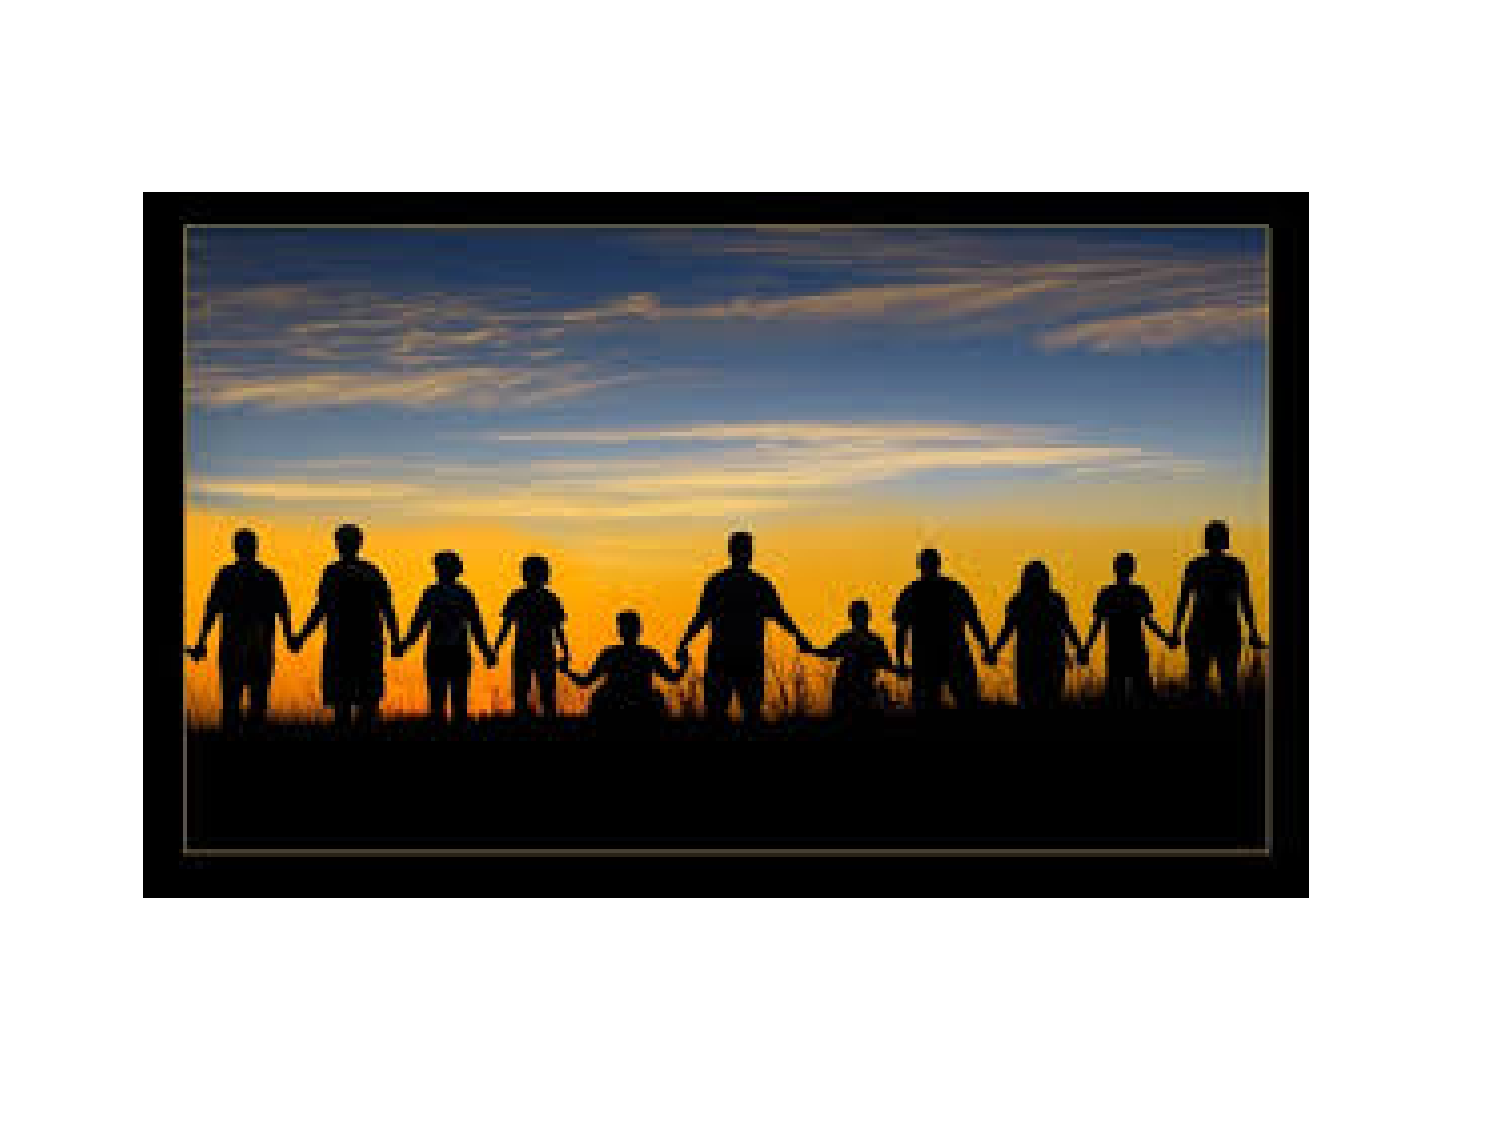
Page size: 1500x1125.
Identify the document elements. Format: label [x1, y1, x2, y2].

picture [147, 196, 1306, 894]
